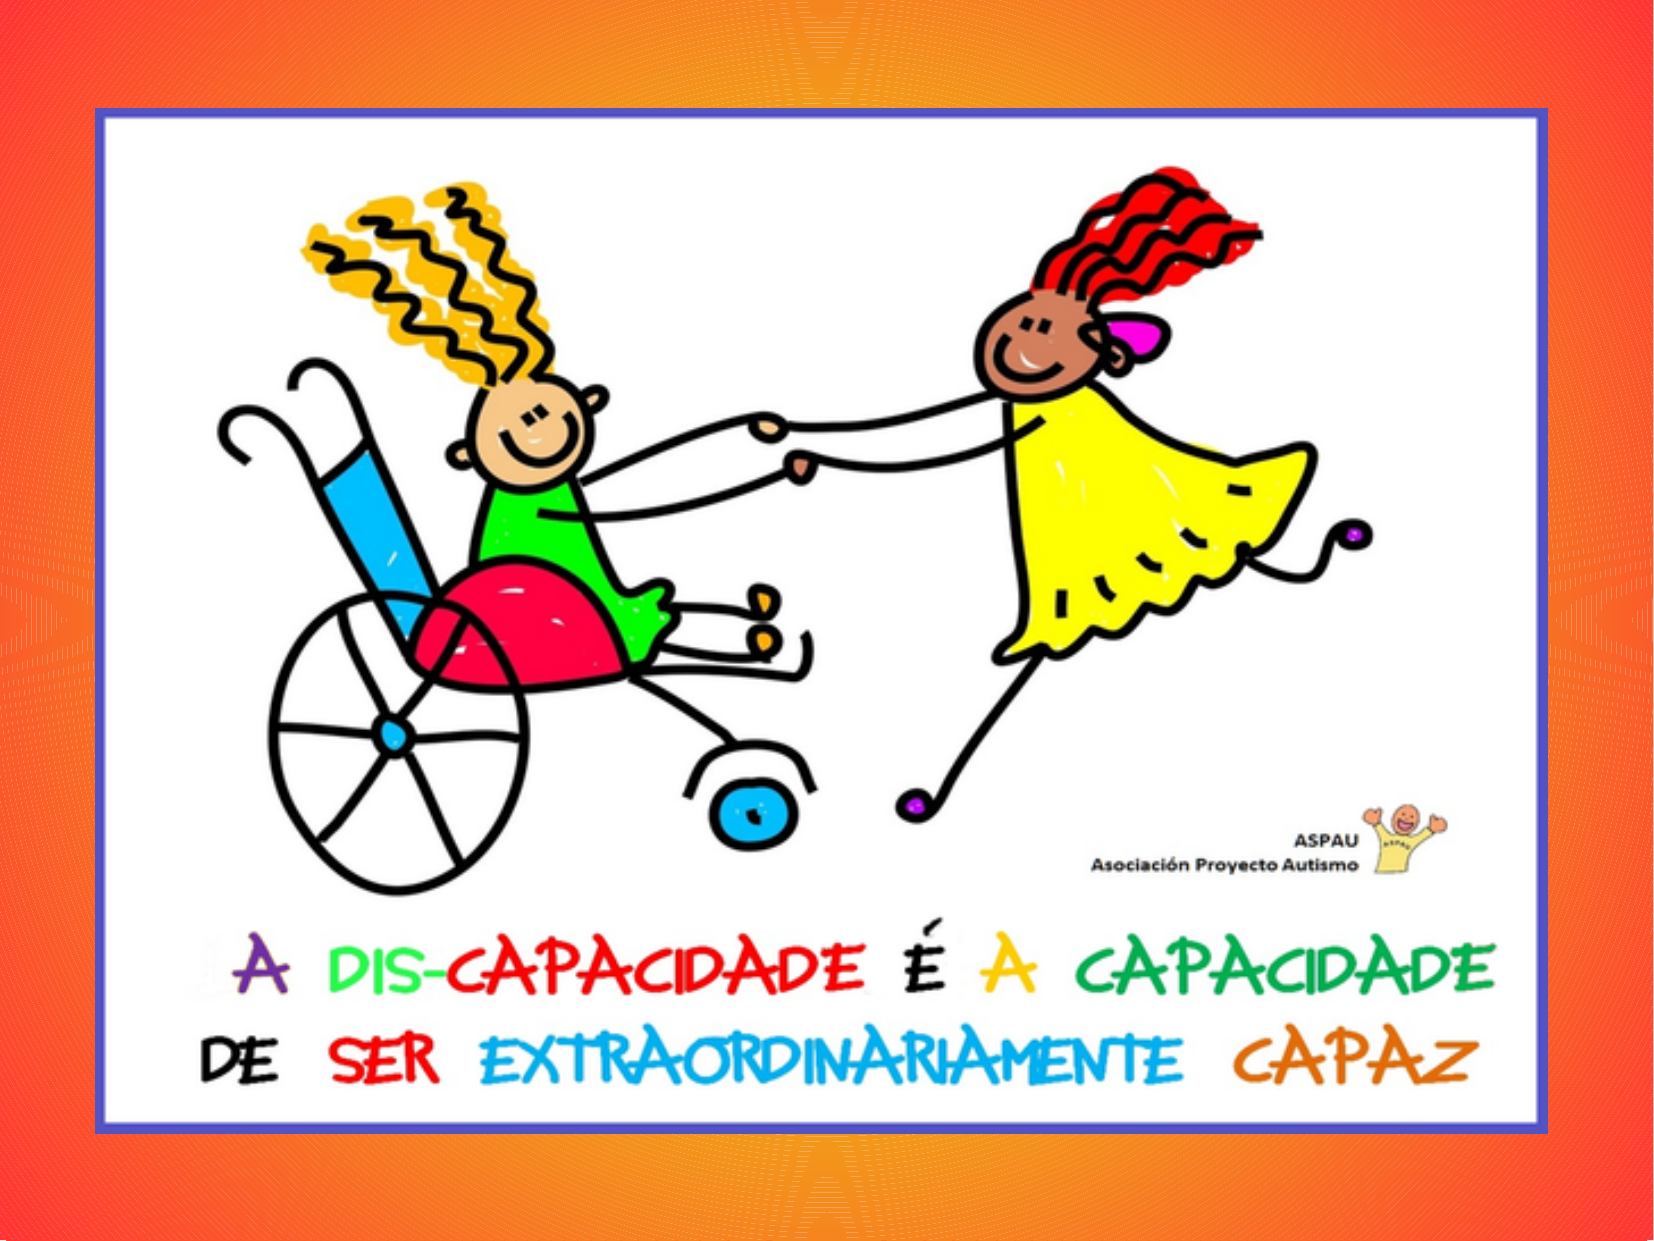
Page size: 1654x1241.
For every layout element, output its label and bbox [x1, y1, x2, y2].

picture [95, 108, 1548, 1134]
